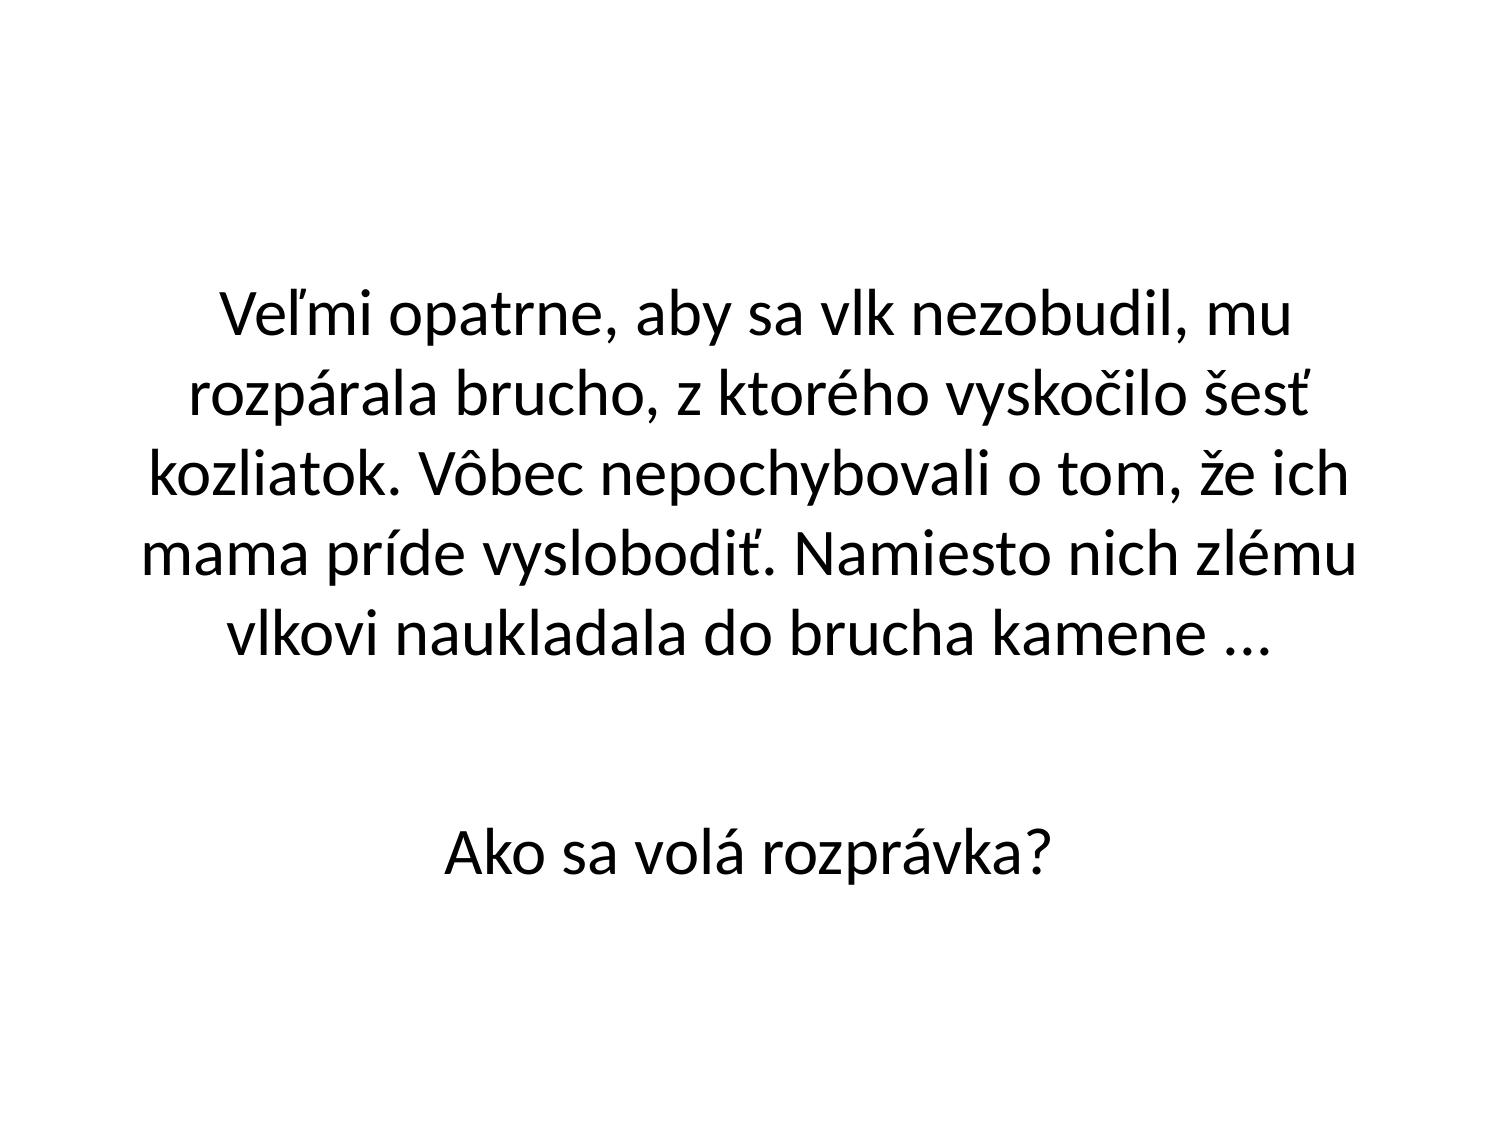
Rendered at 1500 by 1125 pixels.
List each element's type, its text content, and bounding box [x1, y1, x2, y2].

list Veľmi opatrne, aby sa vlk nezobudil, mu rozpárala brucho, z ktorého vyskočilo šesť kozliatok. Vôbec nepochybovali o tom, že ich mama príde vyslobodiť. Namiesto nich zlému vlkovi naukladala do brucha kamene ... Ako sa volá rozprávka? [75, 152, 1425, 1005]
